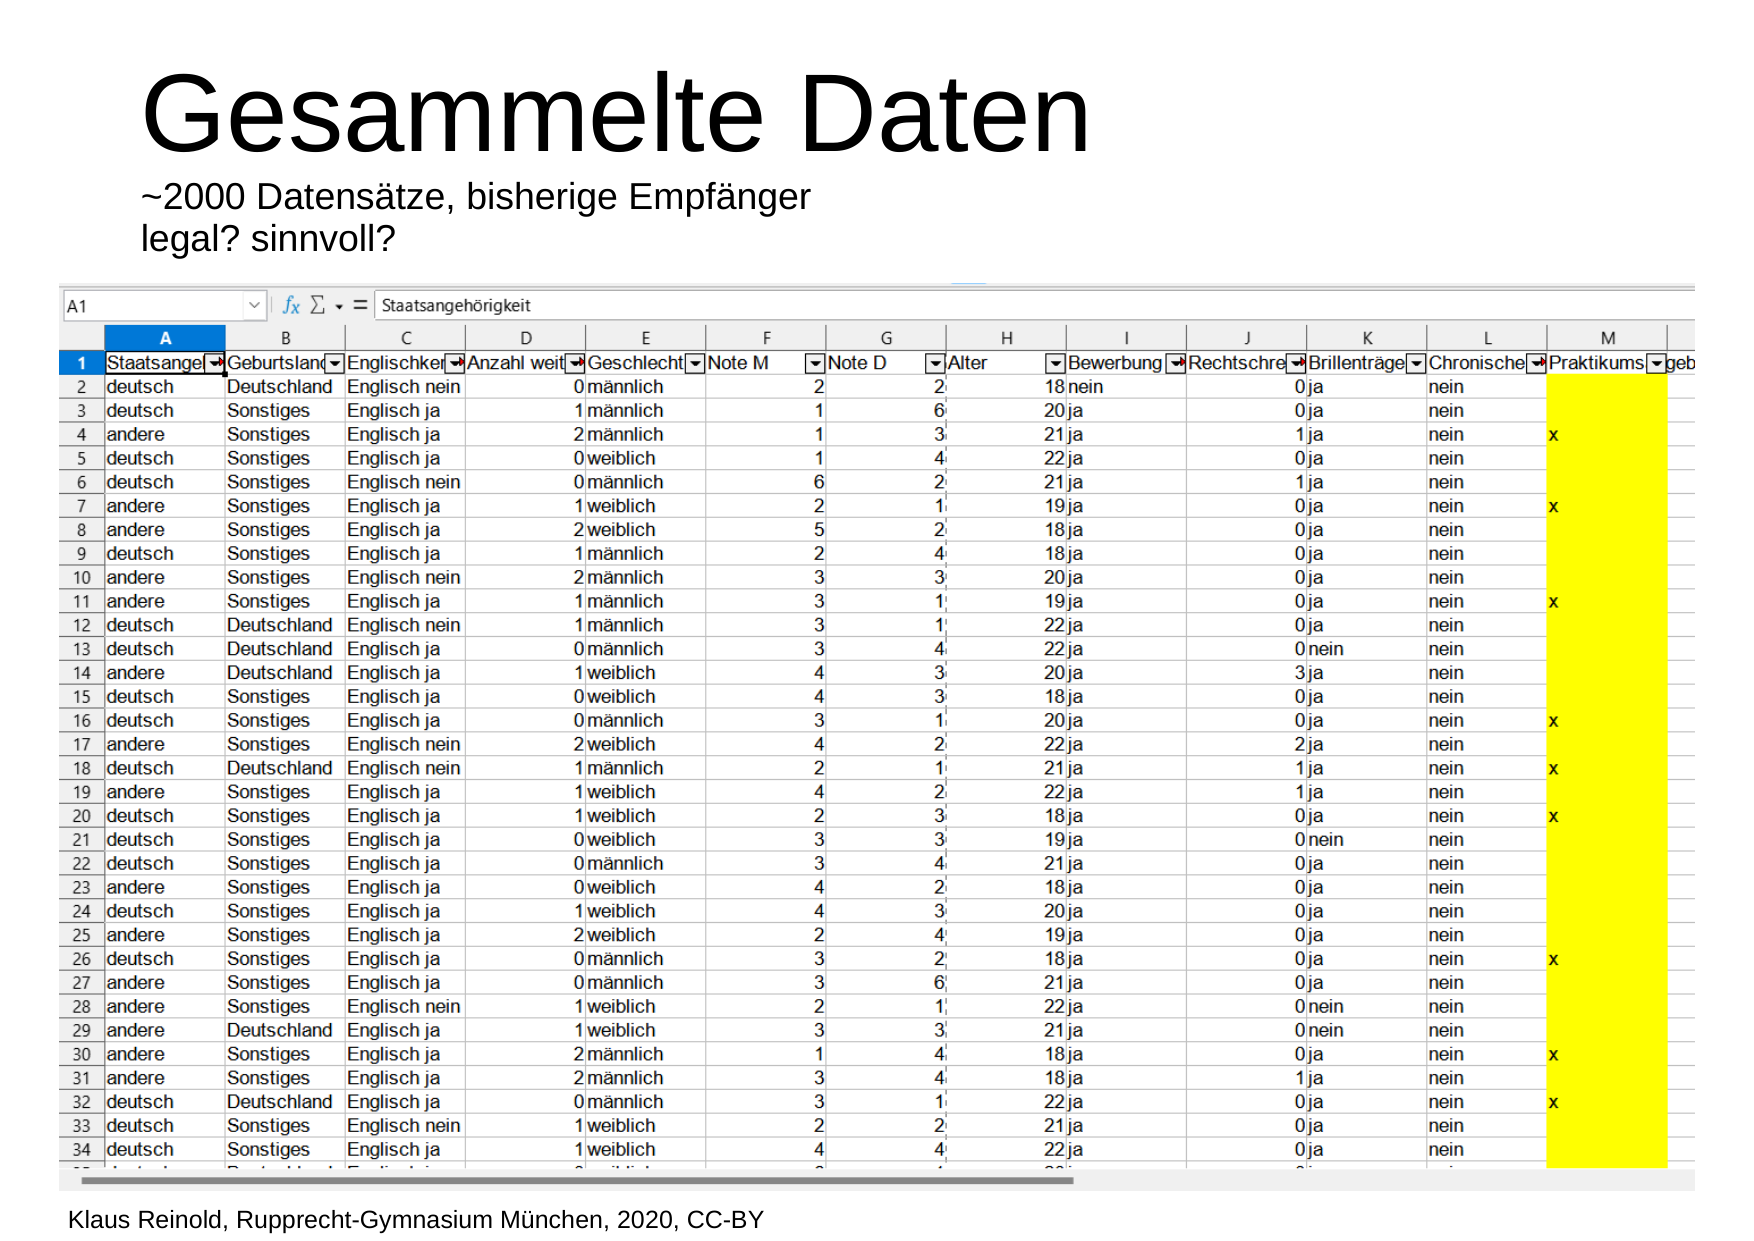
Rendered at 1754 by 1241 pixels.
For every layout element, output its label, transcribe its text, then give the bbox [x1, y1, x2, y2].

text_box Klaus Reinold, Rupprecht-Gymnasium München, 2020, CC-BY [53, 1198, 1323, 1241]
title Gesammelte Daten ~2000 Datensätze, bisherige Empfänger legal? sinnvoll? [140, 51, 1614, 283]
picture [59, 283, 1695, 1191]
